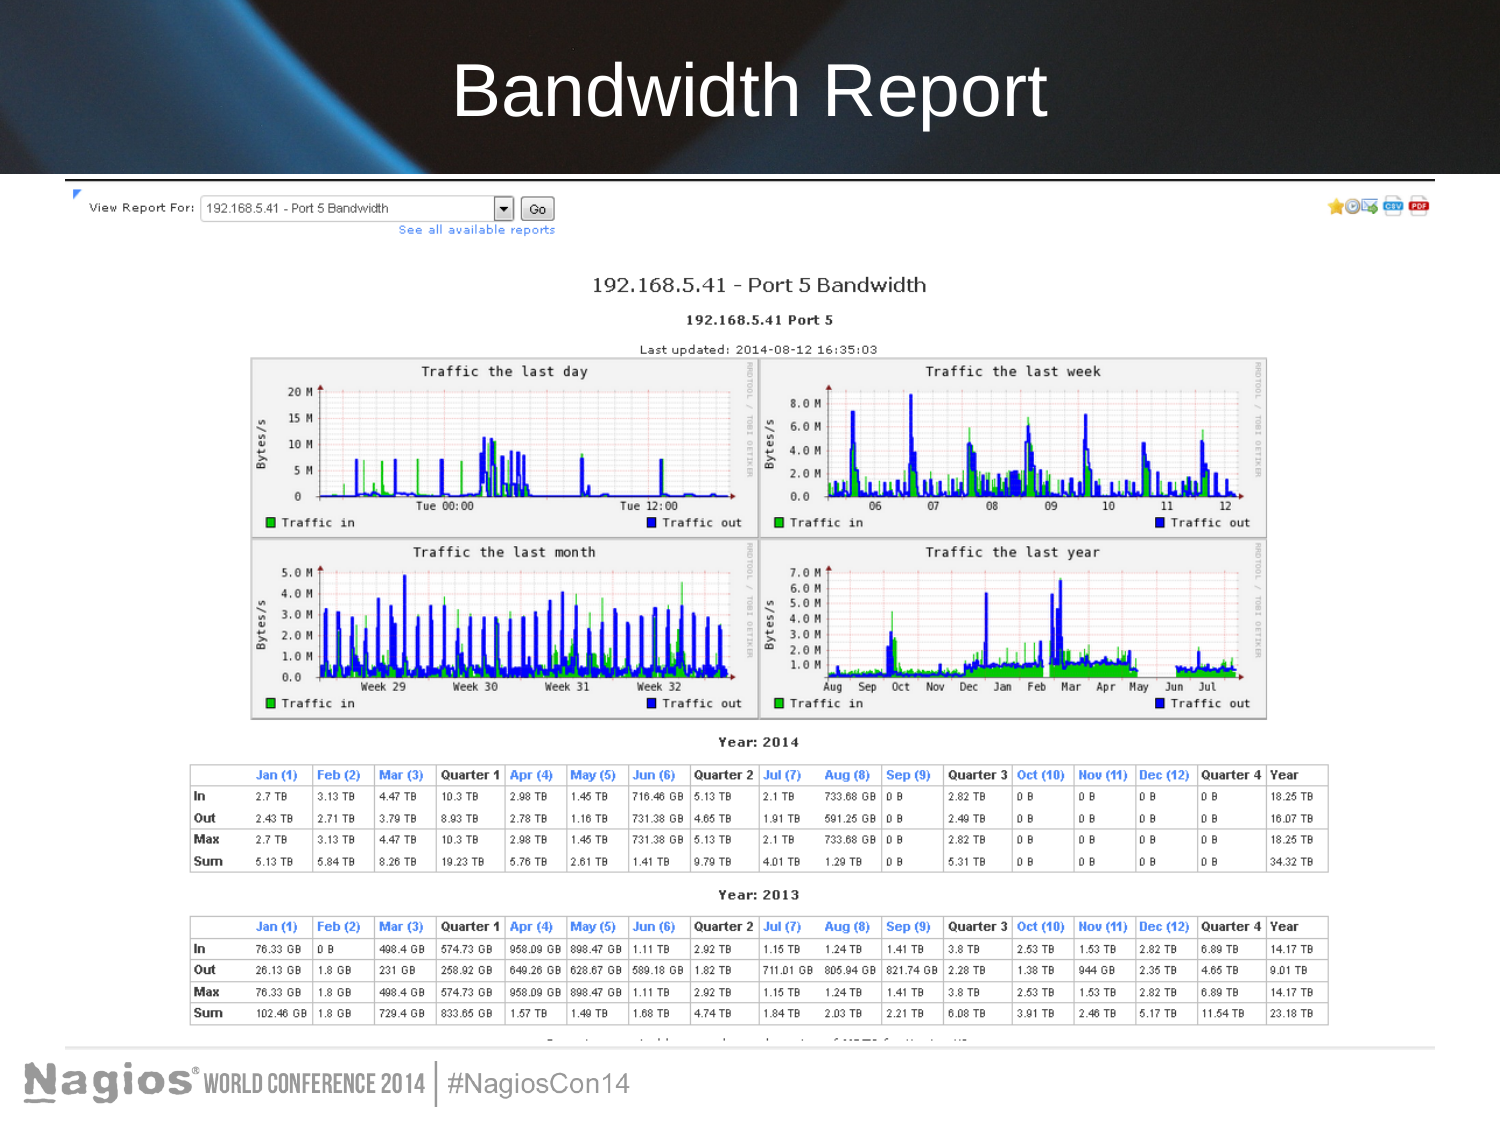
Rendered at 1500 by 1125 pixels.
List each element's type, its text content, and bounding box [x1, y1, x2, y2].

picture [12, 179, 1435, 1125]
picture [0, 0, 1500, 174]
title Bandwidth Report [75, 45, 1426, 179]
